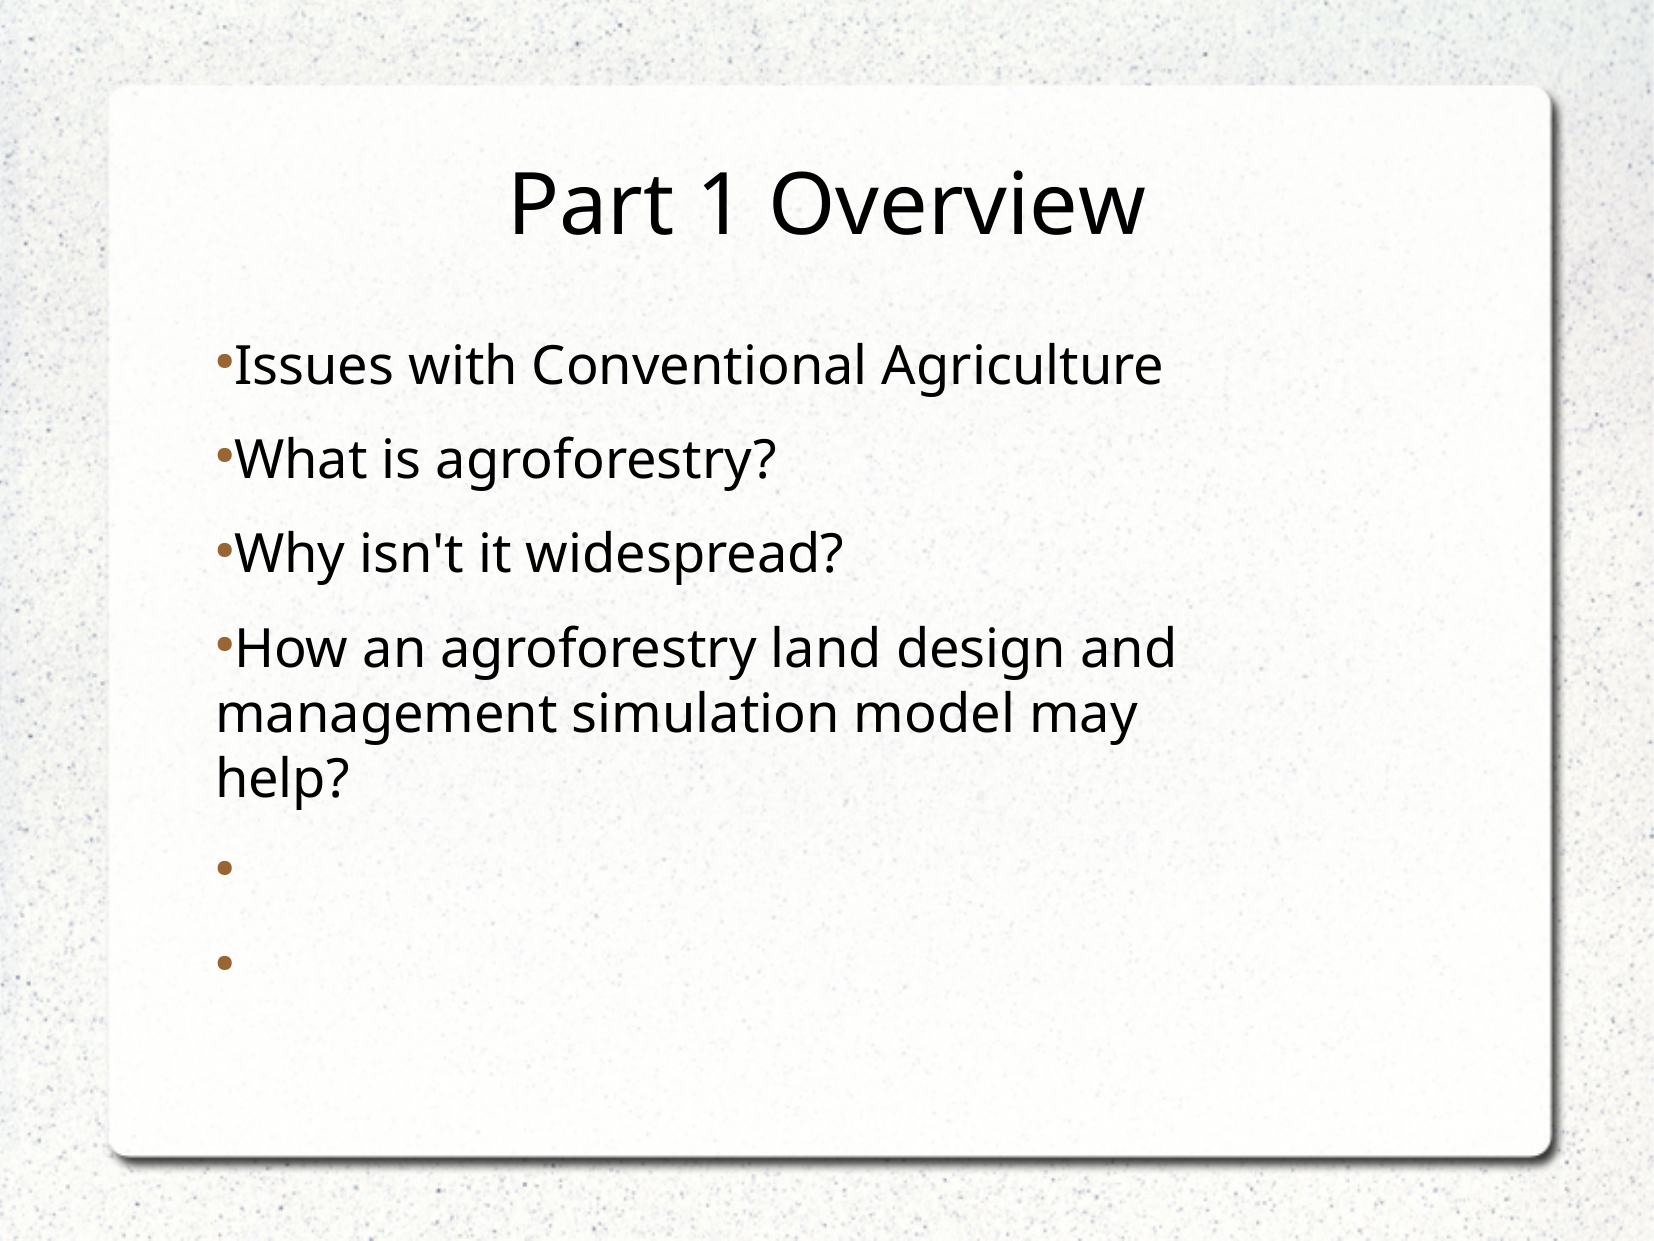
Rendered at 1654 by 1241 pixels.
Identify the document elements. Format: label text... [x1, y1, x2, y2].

title Part 1 Overview [118, 96, 1536, 304]
text_box Issues with Conventional Agriculture What is agroforestry? Why isn't it widespread? How an agroforestry land design and management simulation model may help? [214, 330, 1246, 933]
